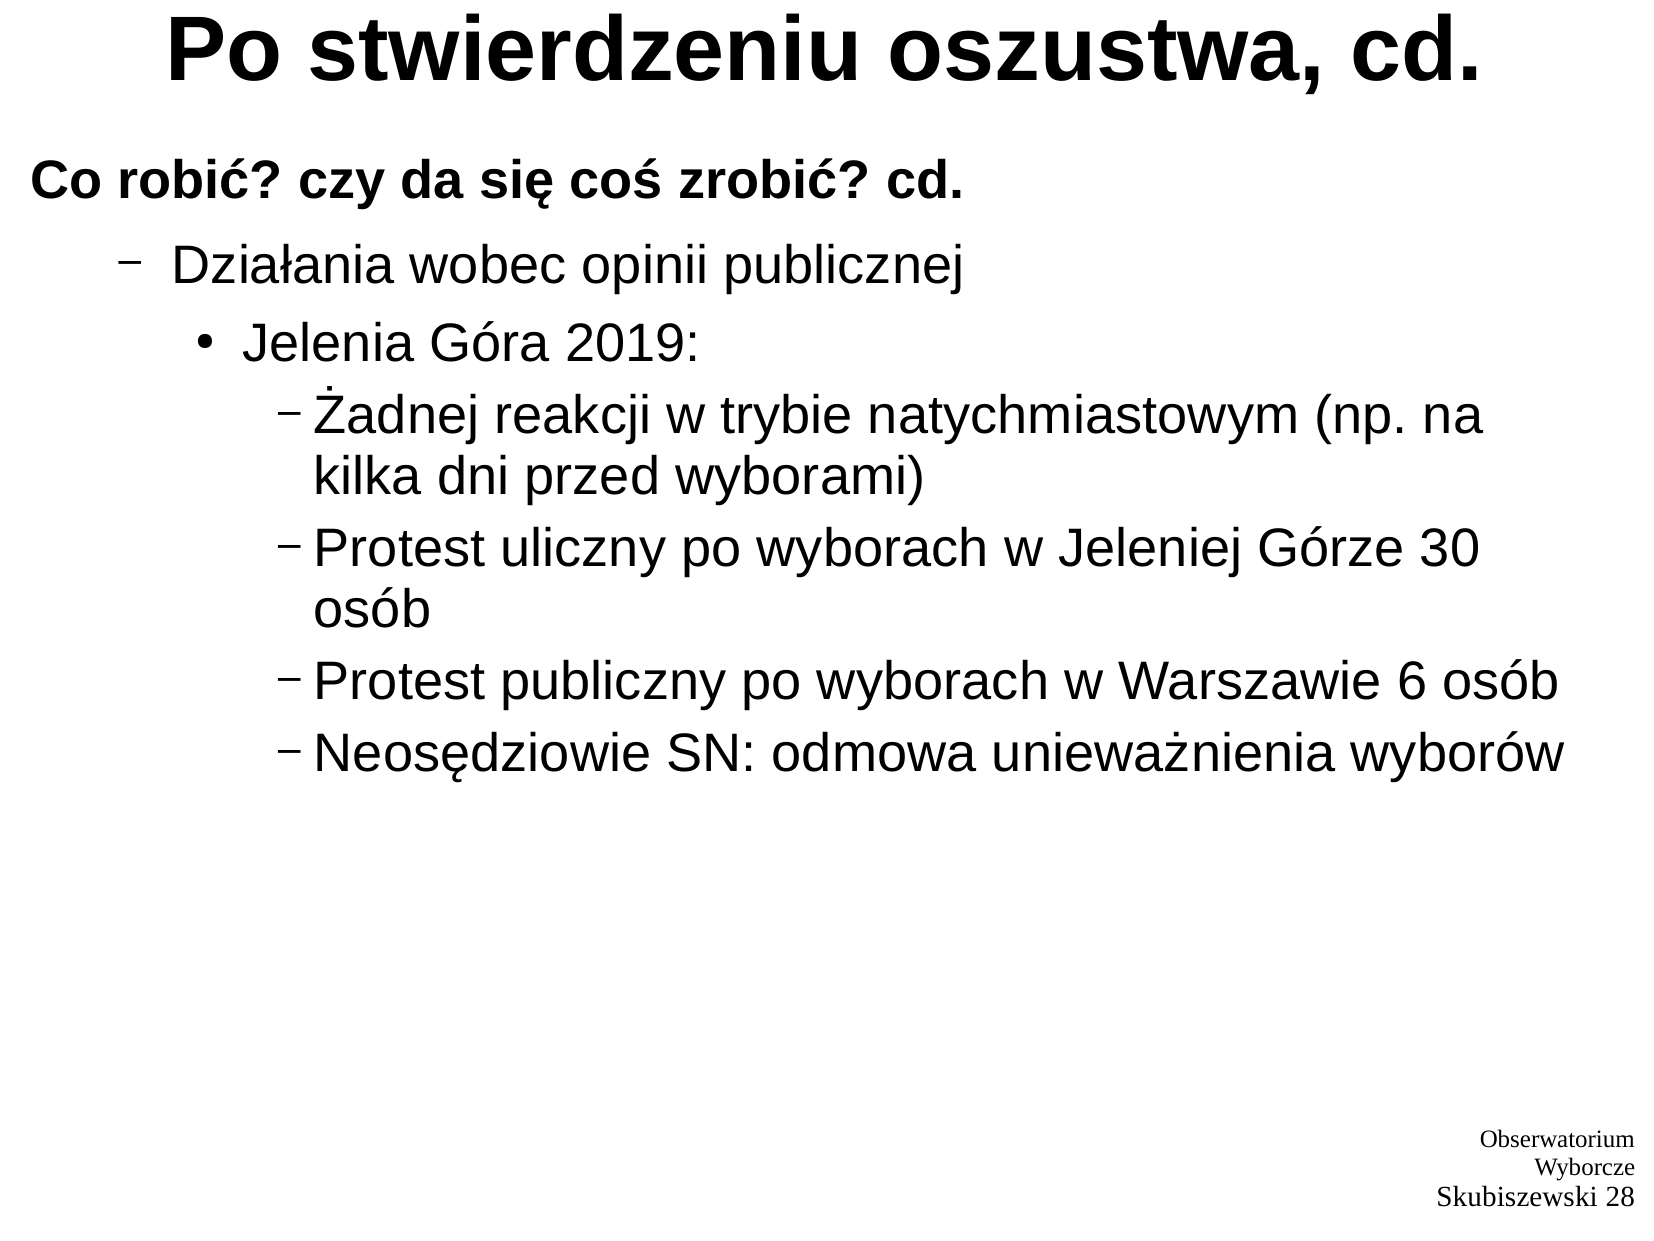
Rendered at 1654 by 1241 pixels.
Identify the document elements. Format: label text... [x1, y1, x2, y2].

list Co robić? czy da się coś zrobić? cd. Działania wobec opinii publicznej Jelenia Góra 2019: Żadnej reakcji w trybie natychmiastowym (np. na kilka dni przed wyborami) Protest uliczny po wyborach w Jeleniej Górze 30 osób Protest publiczny po wyborach w Warszawie 6 osób Neosędziowie SN: odmowa unieważnienia wyborów [30, 150, 1583, 1241]
title Po stwierdzeniu oszustwa, cd. [80, 0, 1570, 121]
